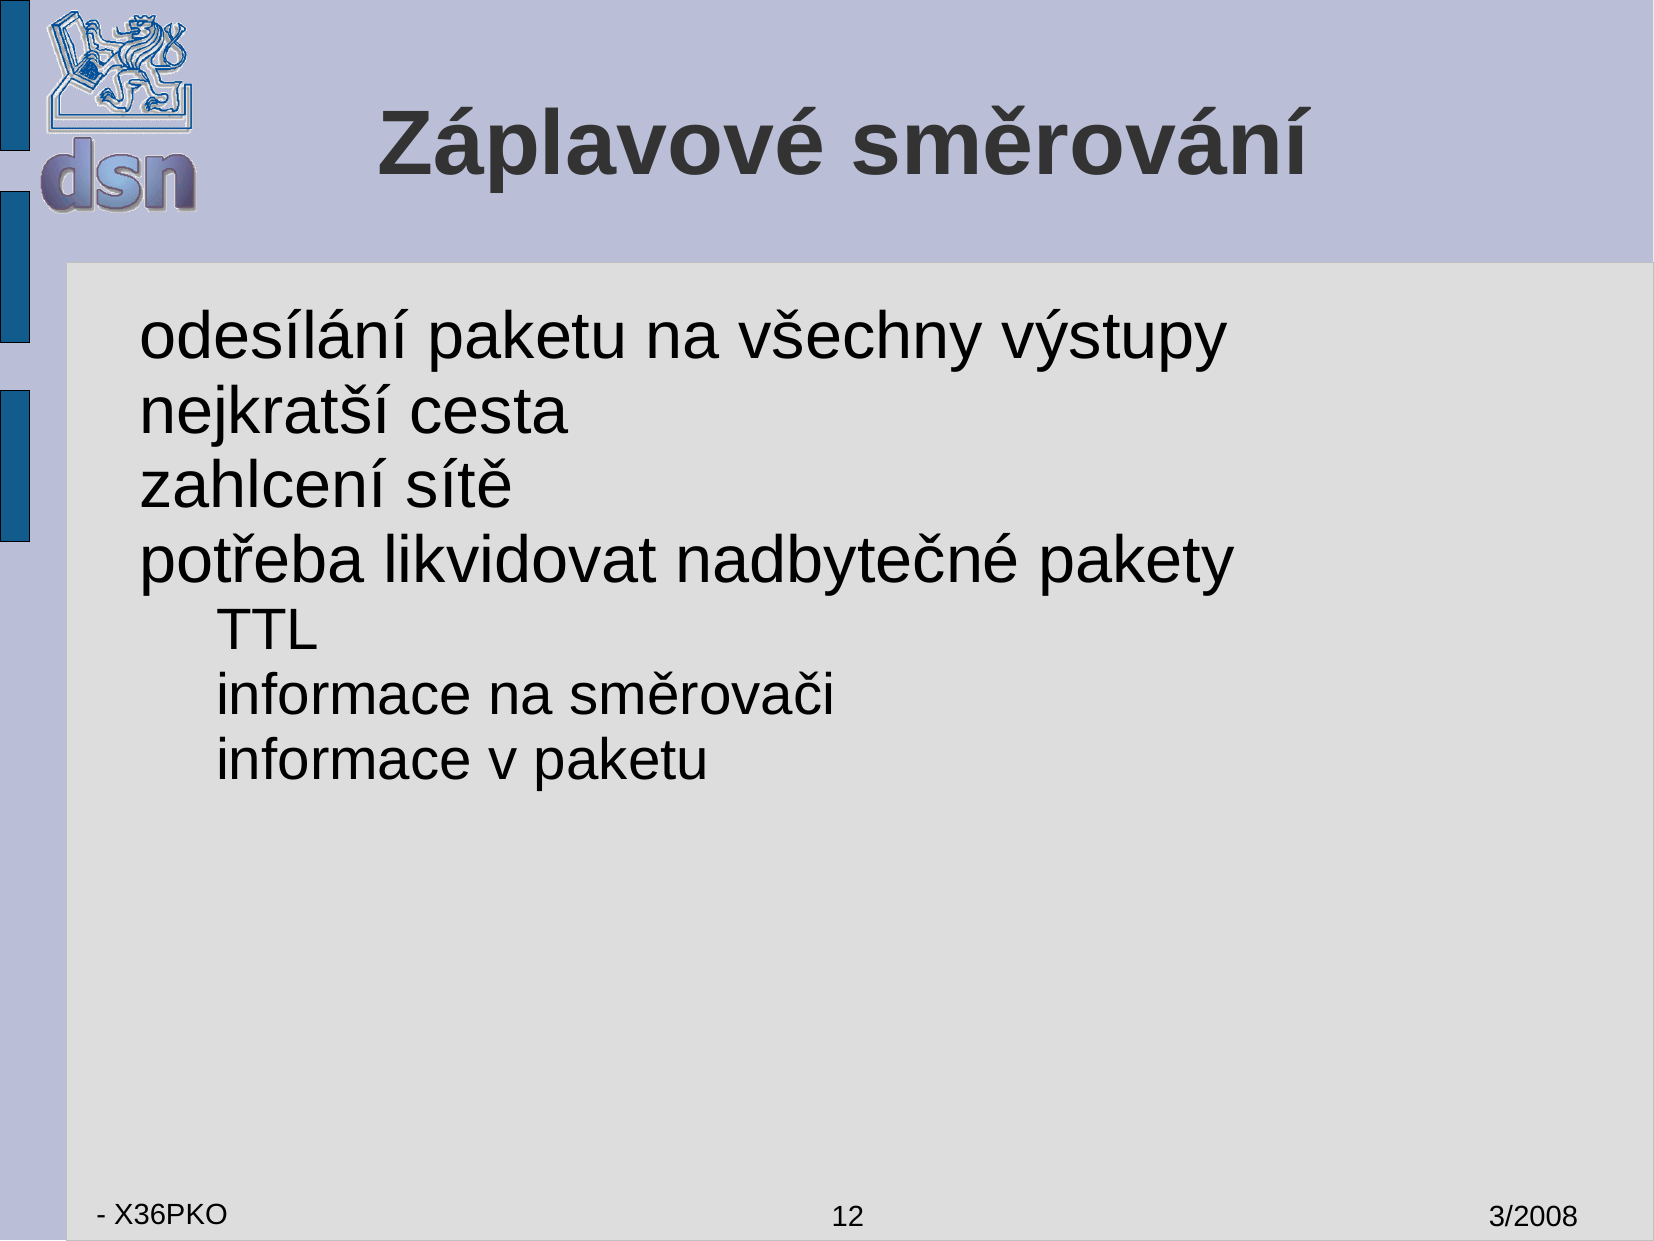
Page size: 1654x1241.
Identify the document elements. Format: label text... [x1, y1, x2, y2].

title Záplavové směrování [210, 39, 1478, 247]
picture [10, 10, 223, 230]
list odesílání paketu na všechny výstupy nejkratší cesta zahlcení sítě potřeba likvidovat nadbytečné pakety TTL informace na směrovači informace v paketu [121, 297, 1534, 1126]
